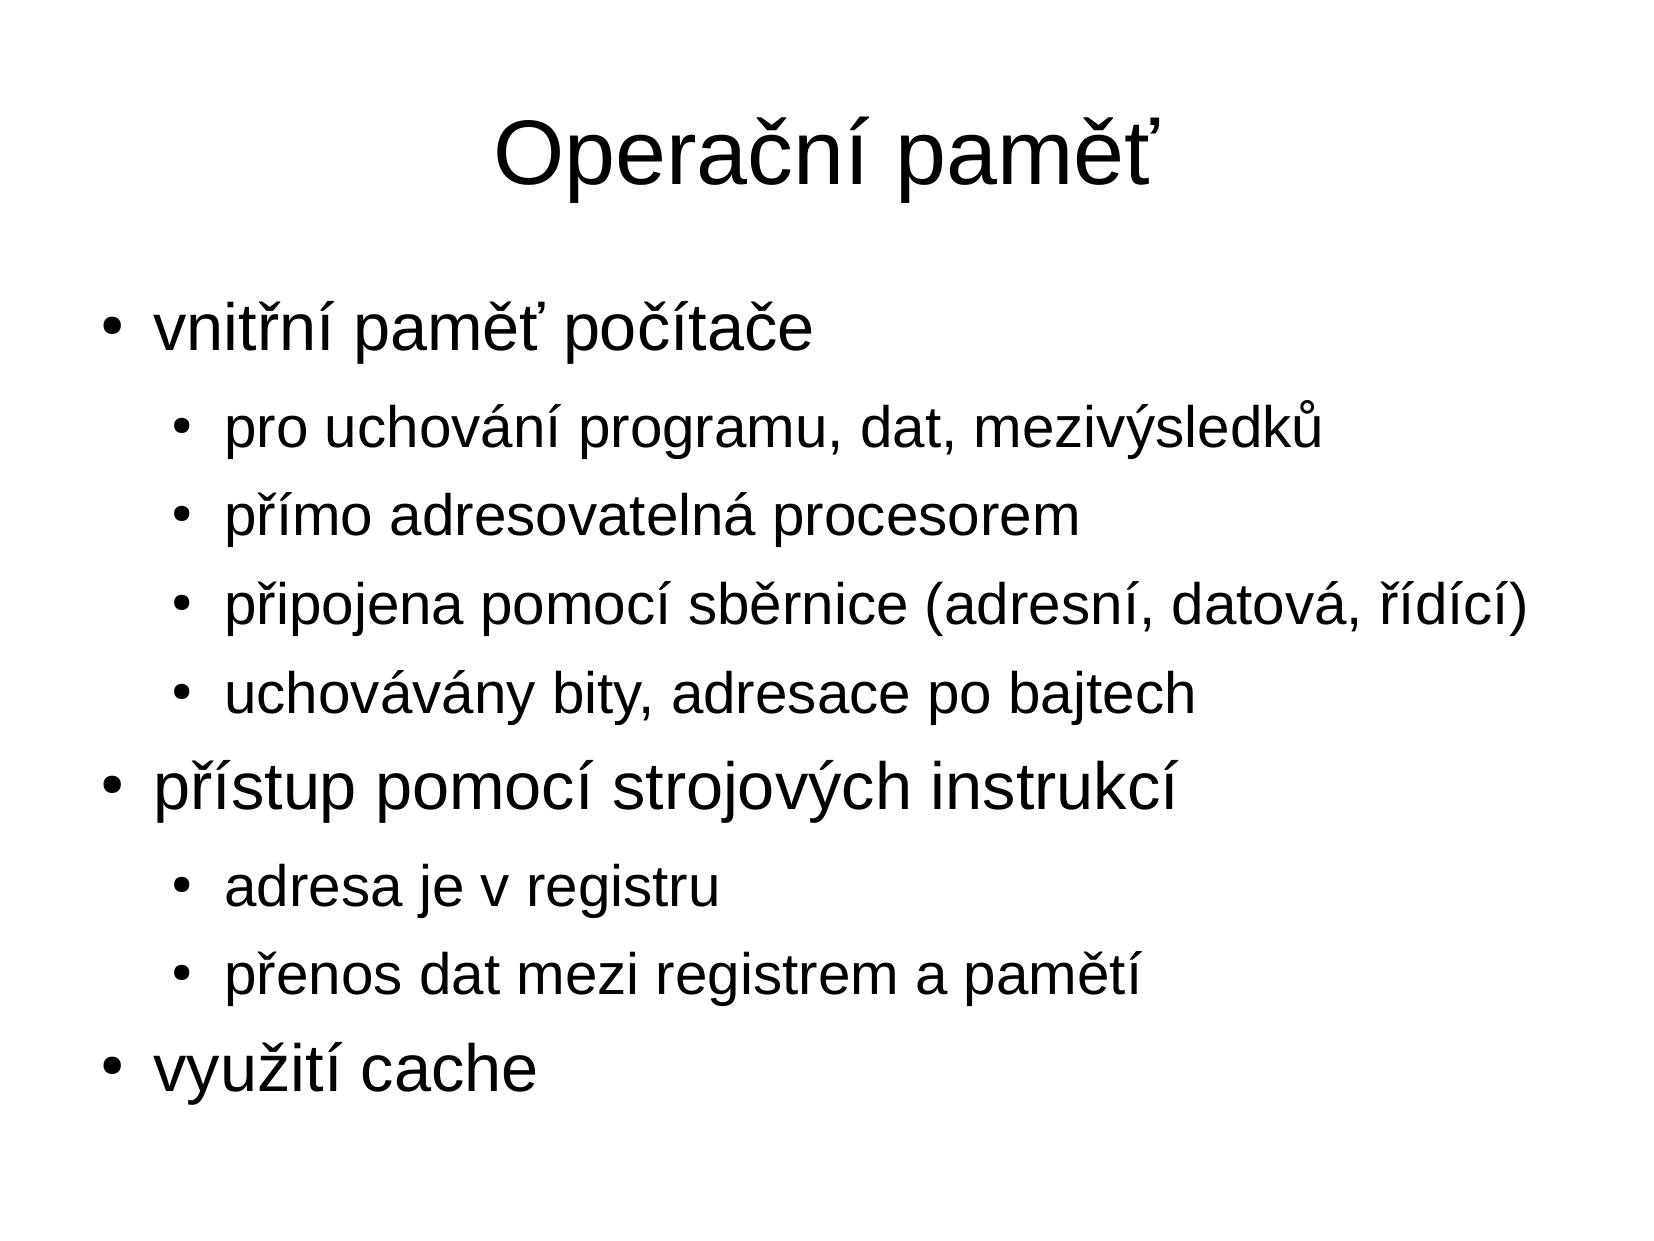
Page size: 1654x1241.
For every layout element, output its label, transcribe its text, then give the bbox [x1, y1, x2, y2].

title Operační paměť [82, 56, 1571, 250]
list vnitřní paměť počítače pro uchování programu, dat, mezivýsledků přímo adresovatelná procesorem připojena pomocí sběrnice (adresní, datová, řídící) uchovávány bity, adresace po bajtech přístup pomocí strojových instrukcí adresa je v registru přenos dat mezi registrem a pamětí využití cache [82, 290, 1571, 1105]
